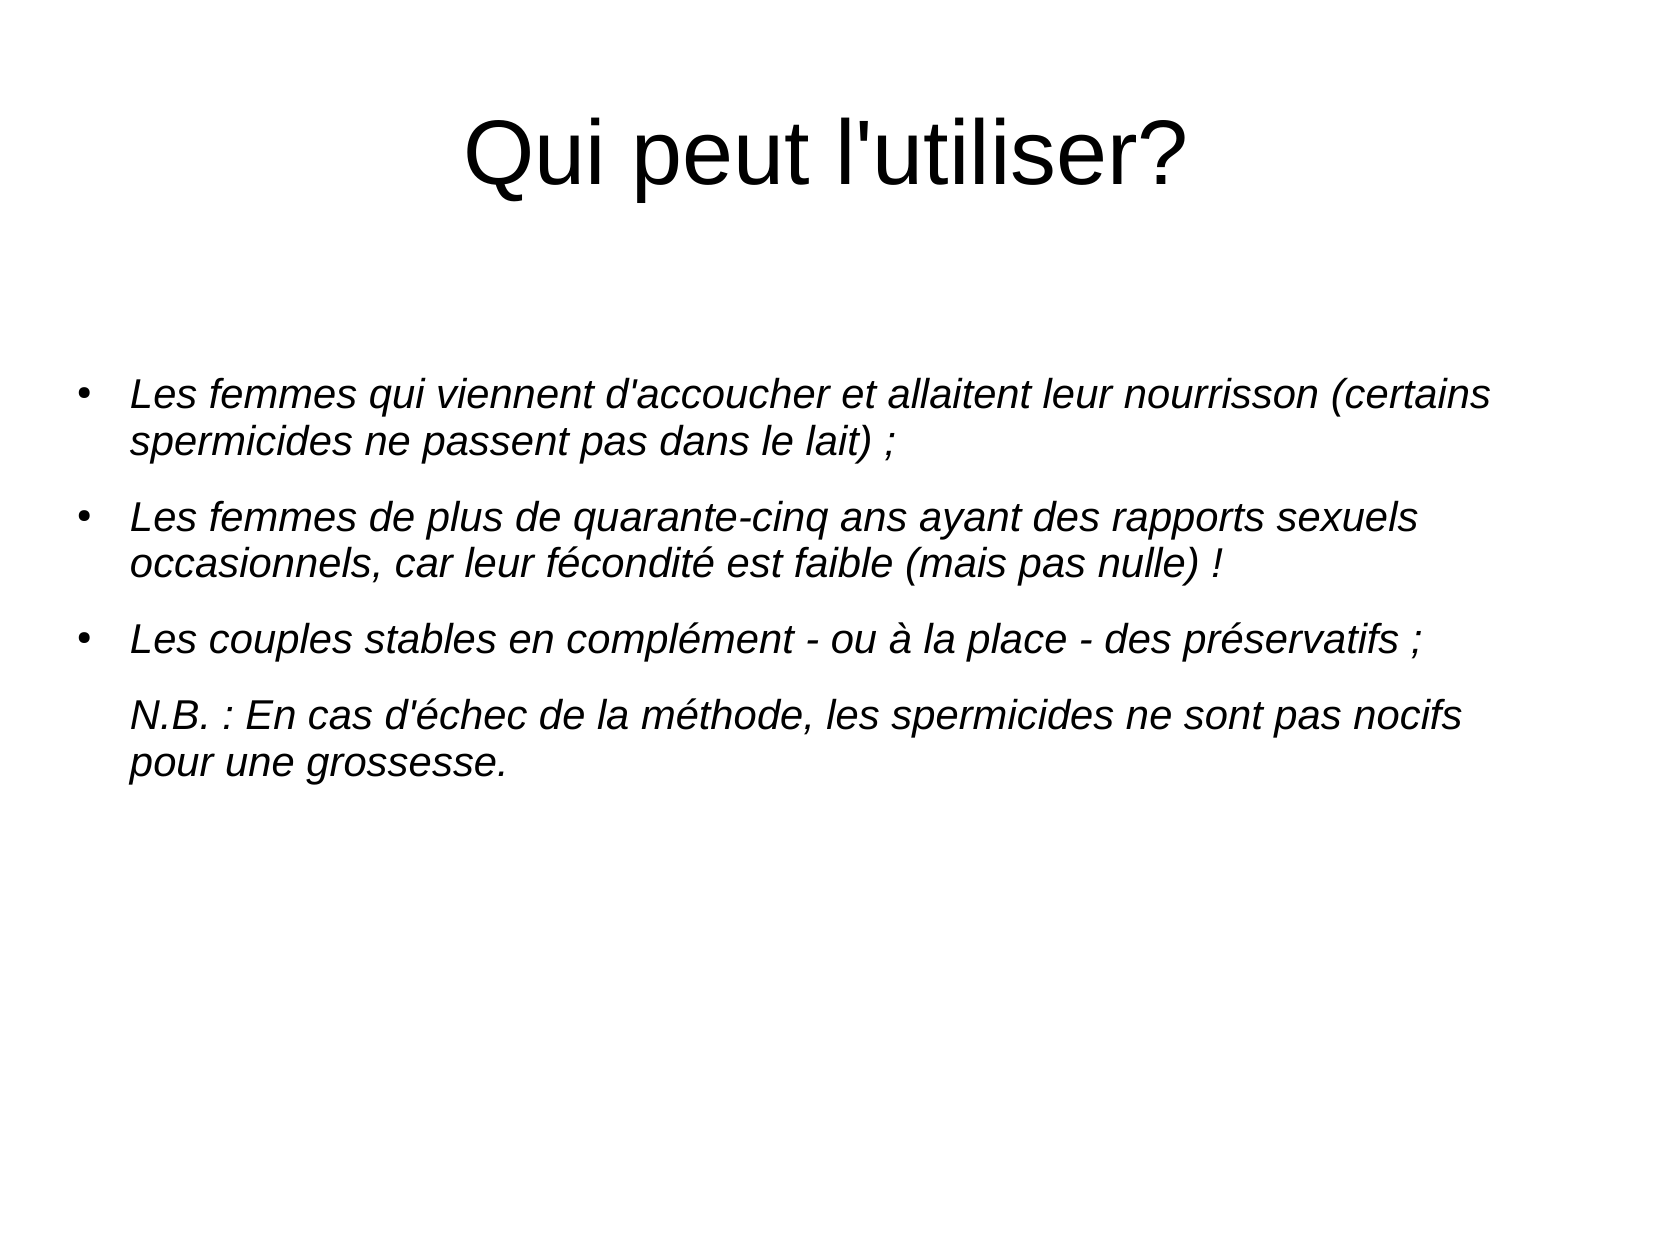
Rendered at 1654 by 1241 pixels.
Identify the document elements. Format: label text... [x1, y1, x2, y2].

list Les femmes qui viennent d'accoucher et allaitent leur nourrisson (certains spermicides ne passent pas dans le lait) ; Les femmes de plus de quarante-cinq ans ayant des rapports sexuels occasionnels, car leur fécondité est faible (mais pas nulle) ! Les couples stables en complément - ou à la place - des préservatifs ; N.B. : En cas d'échec de la méthode, les spermicides ne sont pas nocifs pour une grossesse. [59, 295, 1536, 1015]
title Qui peut l'utiliser? [82, 49, 1571, 257]
